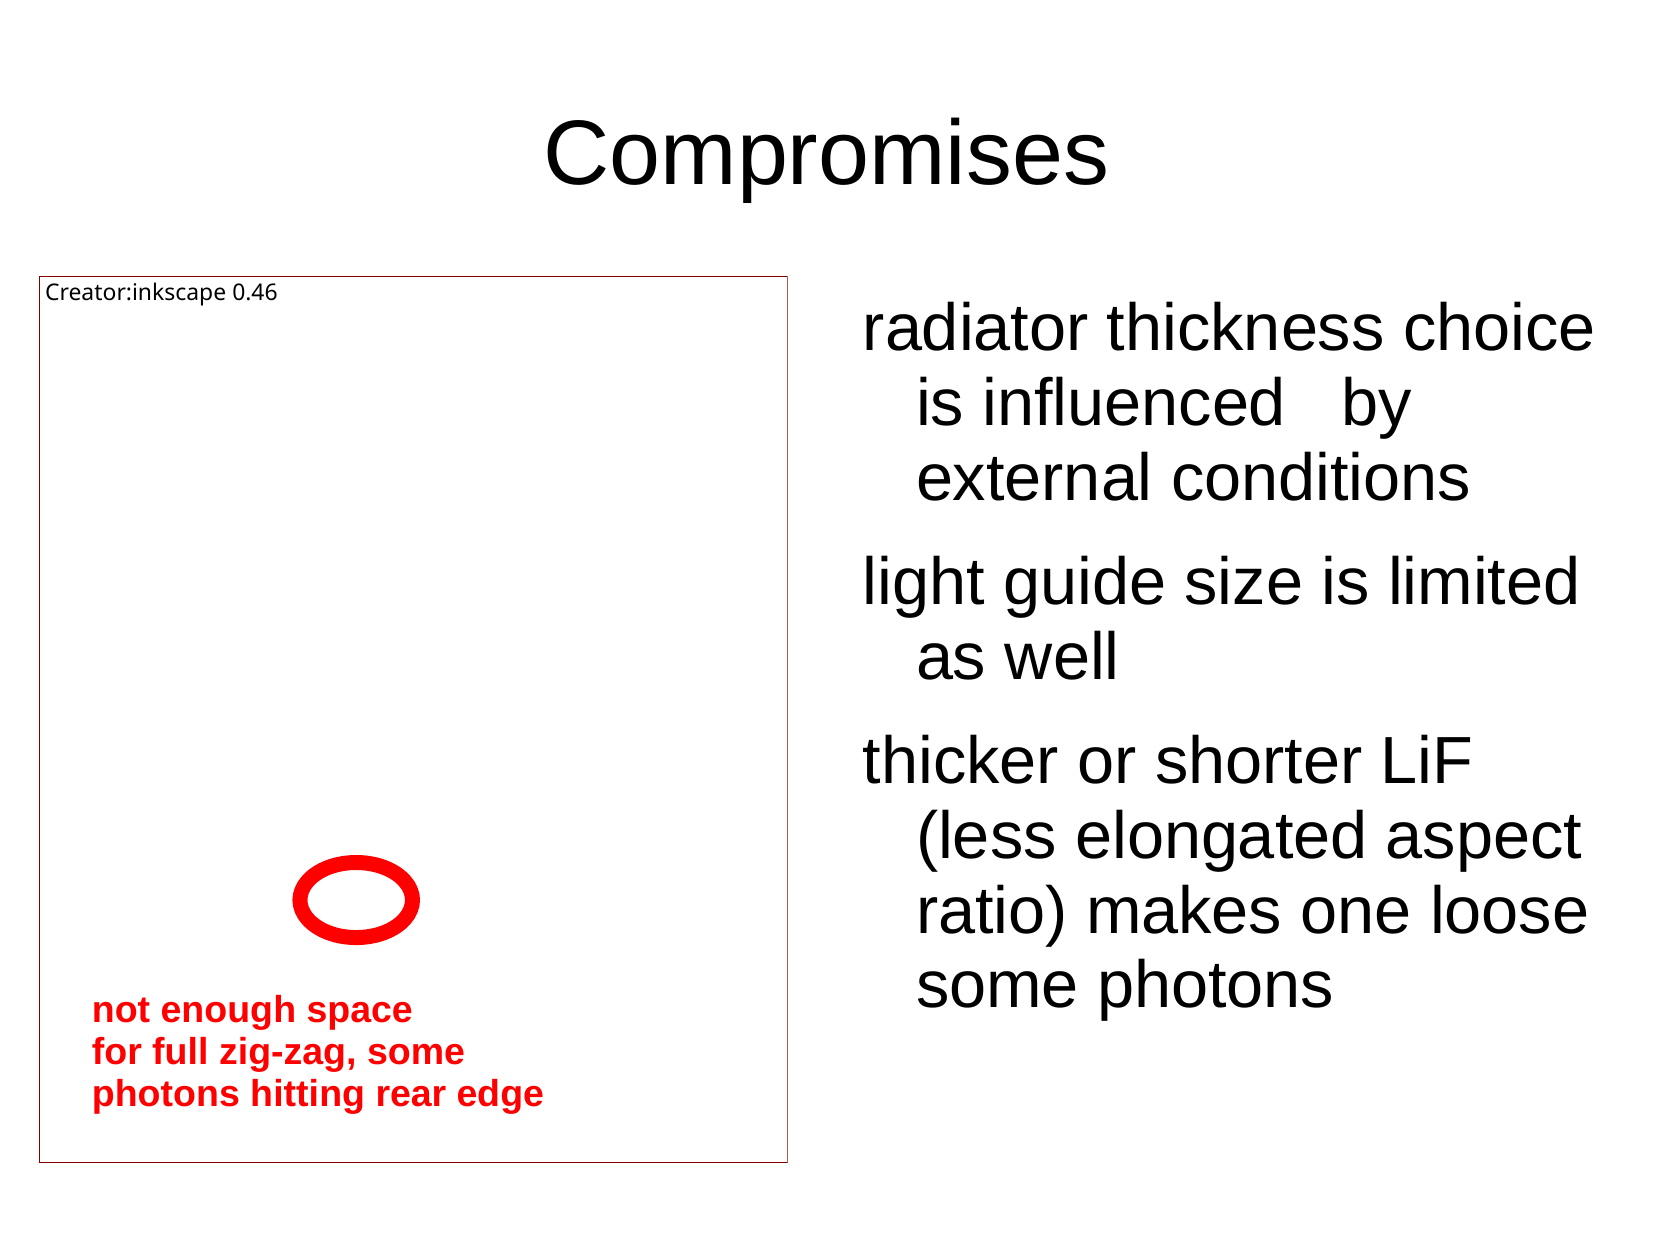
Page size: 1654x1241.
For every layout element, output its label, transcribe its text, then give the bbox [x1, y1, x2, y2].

text_box not enough space for full zig-zag, some photons hitting rear edge [77, 980, 560, 1142]
list radiator thickness choice is influenced by external conditions light guide size is limited as well thicker or shorter LiF (less elongated aspect ratio) makes one loose some photons [845, 290, 1613, 1097]
picture [37, 274, 788, 1163]
title Compromises [82, 49, 1571, 257]
